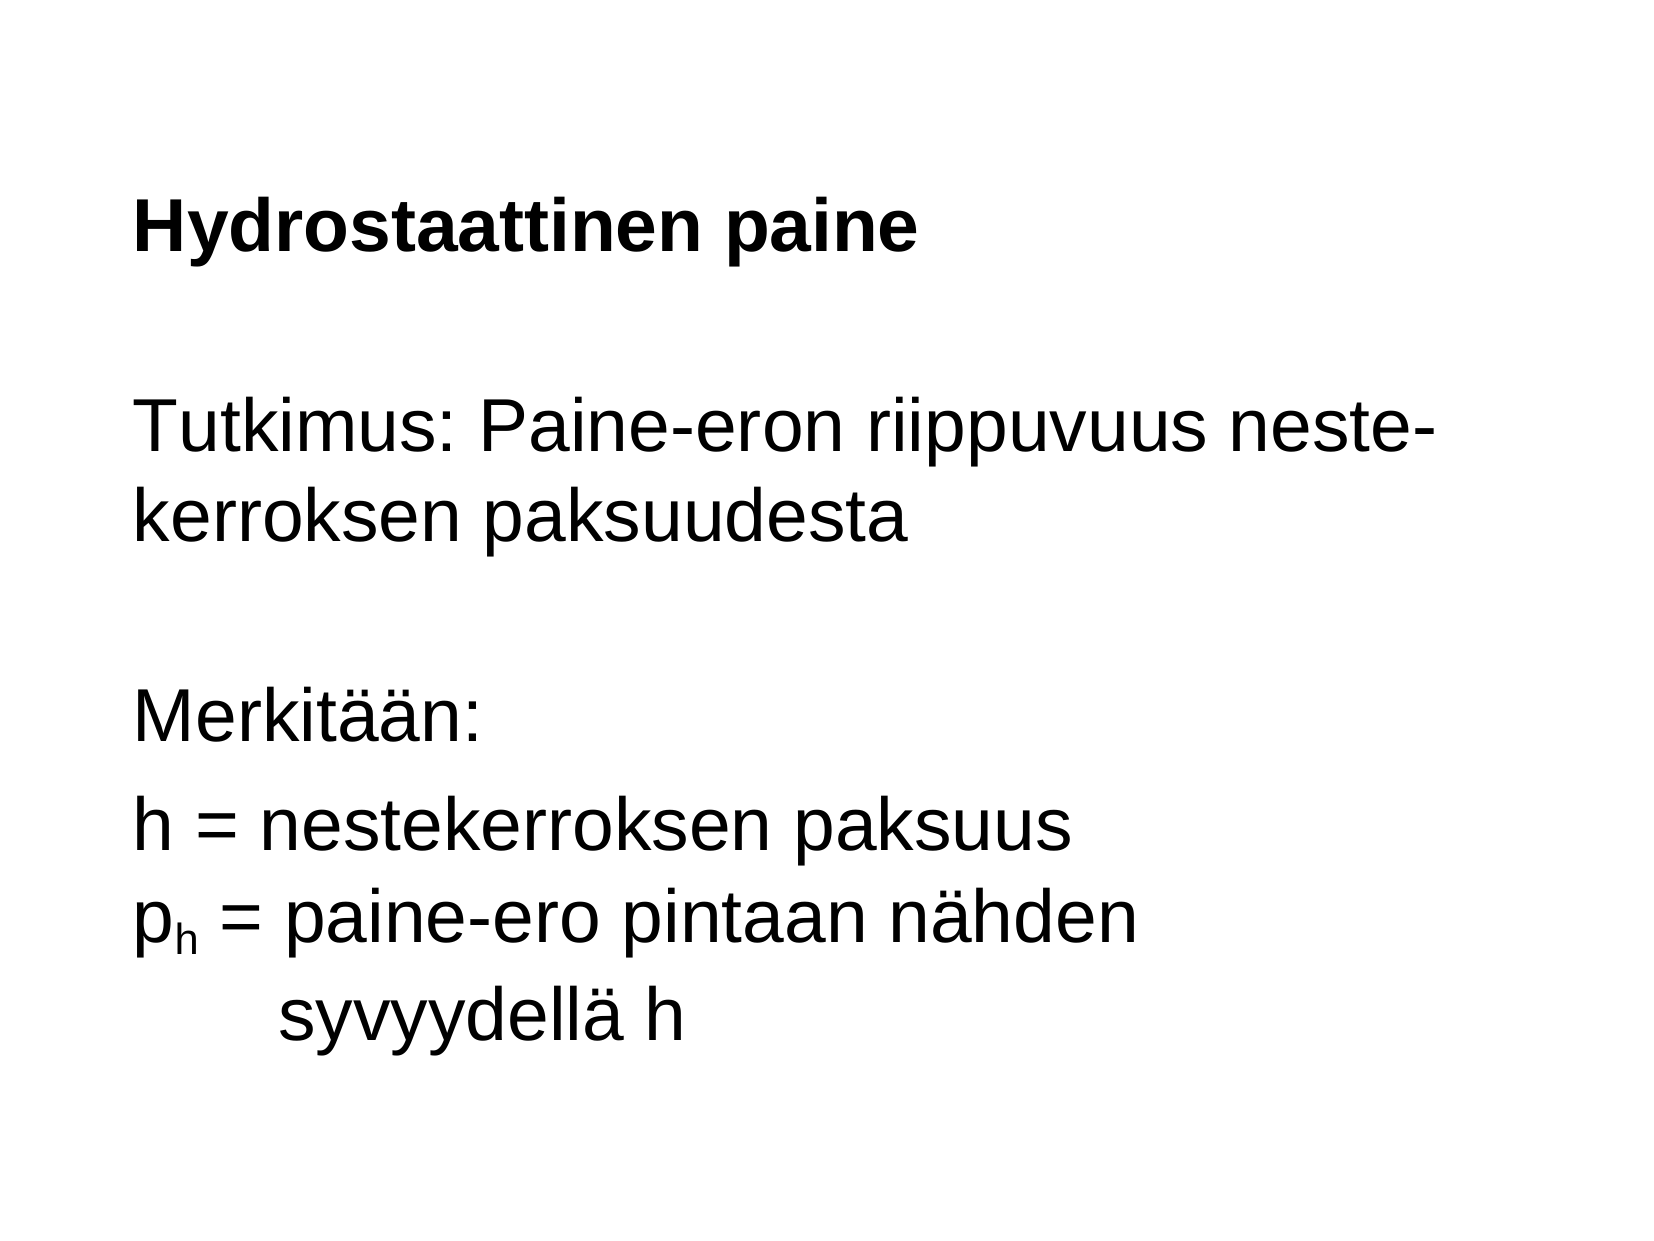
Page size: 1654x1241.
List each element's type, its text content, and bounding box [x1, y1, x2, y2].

text_box Hydrostaattinen paine Tutkimus: Paine-eron riippuvuus neste-kerroksen paksuudesta Merkitään: h = nestekerroksen paksuus ph = paine-ero pintaan nähden syvyydellä h [118, 168, 1654, 1004]
